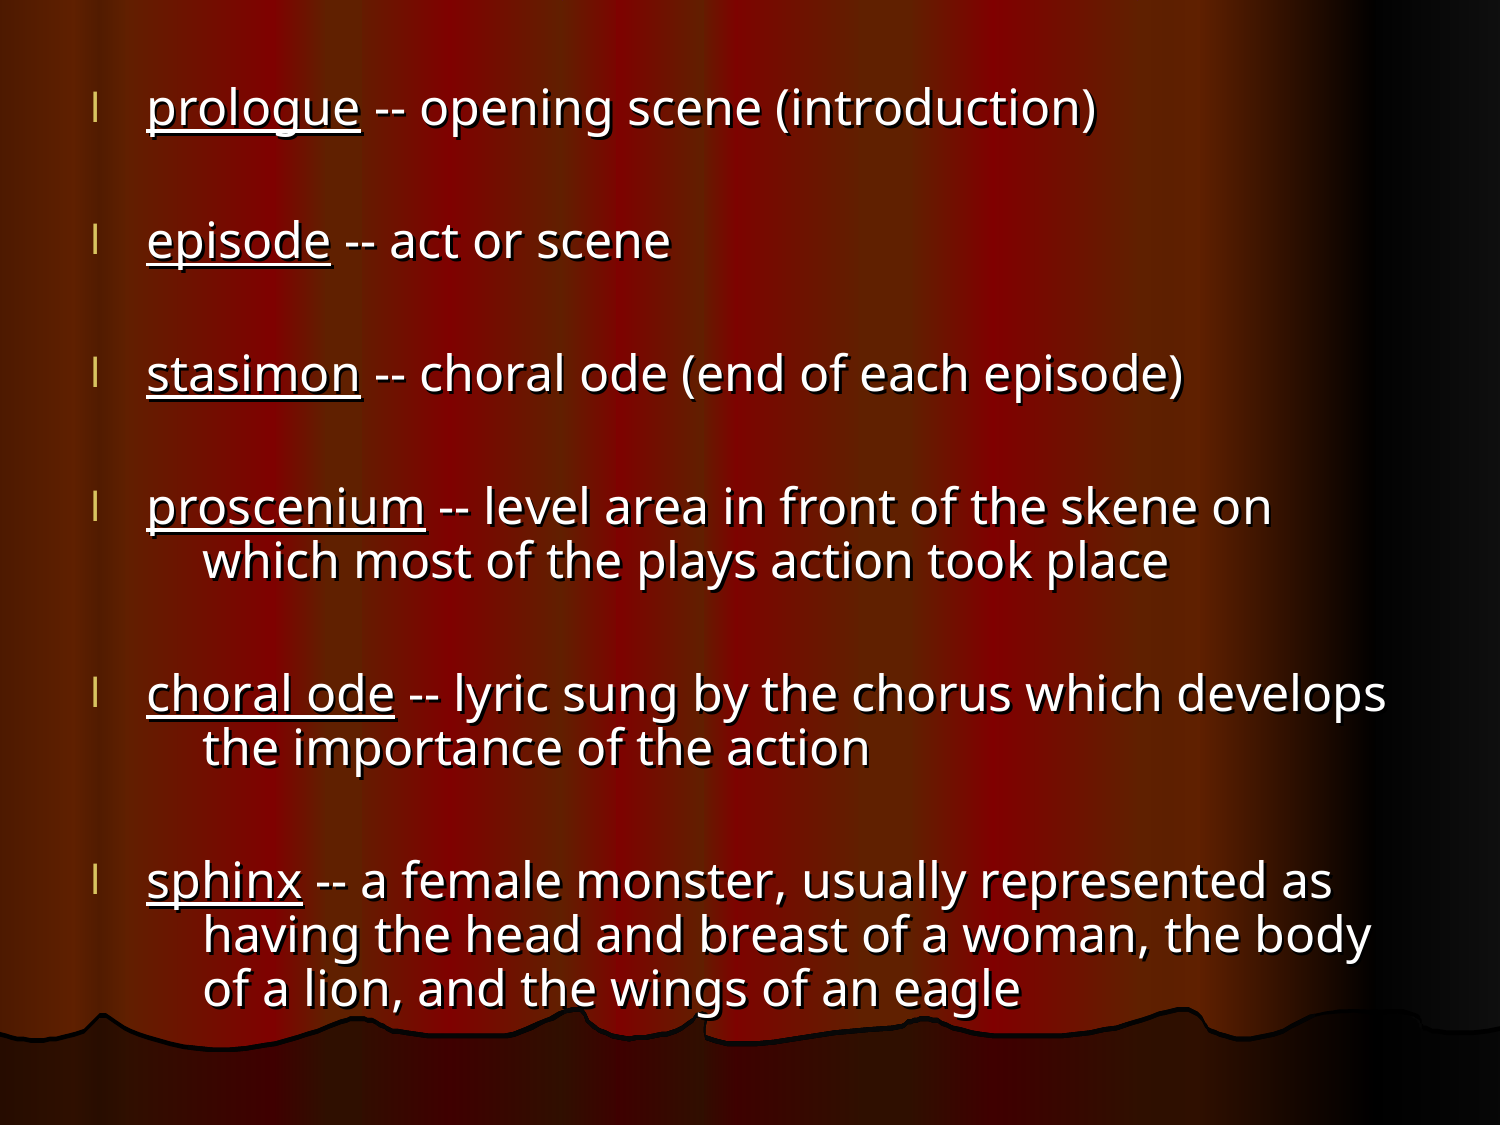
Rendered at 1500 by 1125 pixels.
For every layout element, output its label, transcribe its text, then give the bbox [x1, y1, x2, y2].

list prologue -- opening scene (introduction) episode -- act or scene stasimon -- choral ode (end of each episode) proscenium -- level area in front of the skene on which most of the plays action took place choral ode -- lyric sung by the chorus which develops the importance of the action sphinx -- a female monster, usually represented as having the head and breast of a woman, the body of a lion, and the wings of an eagle [75, 75, 1426, 1125]
